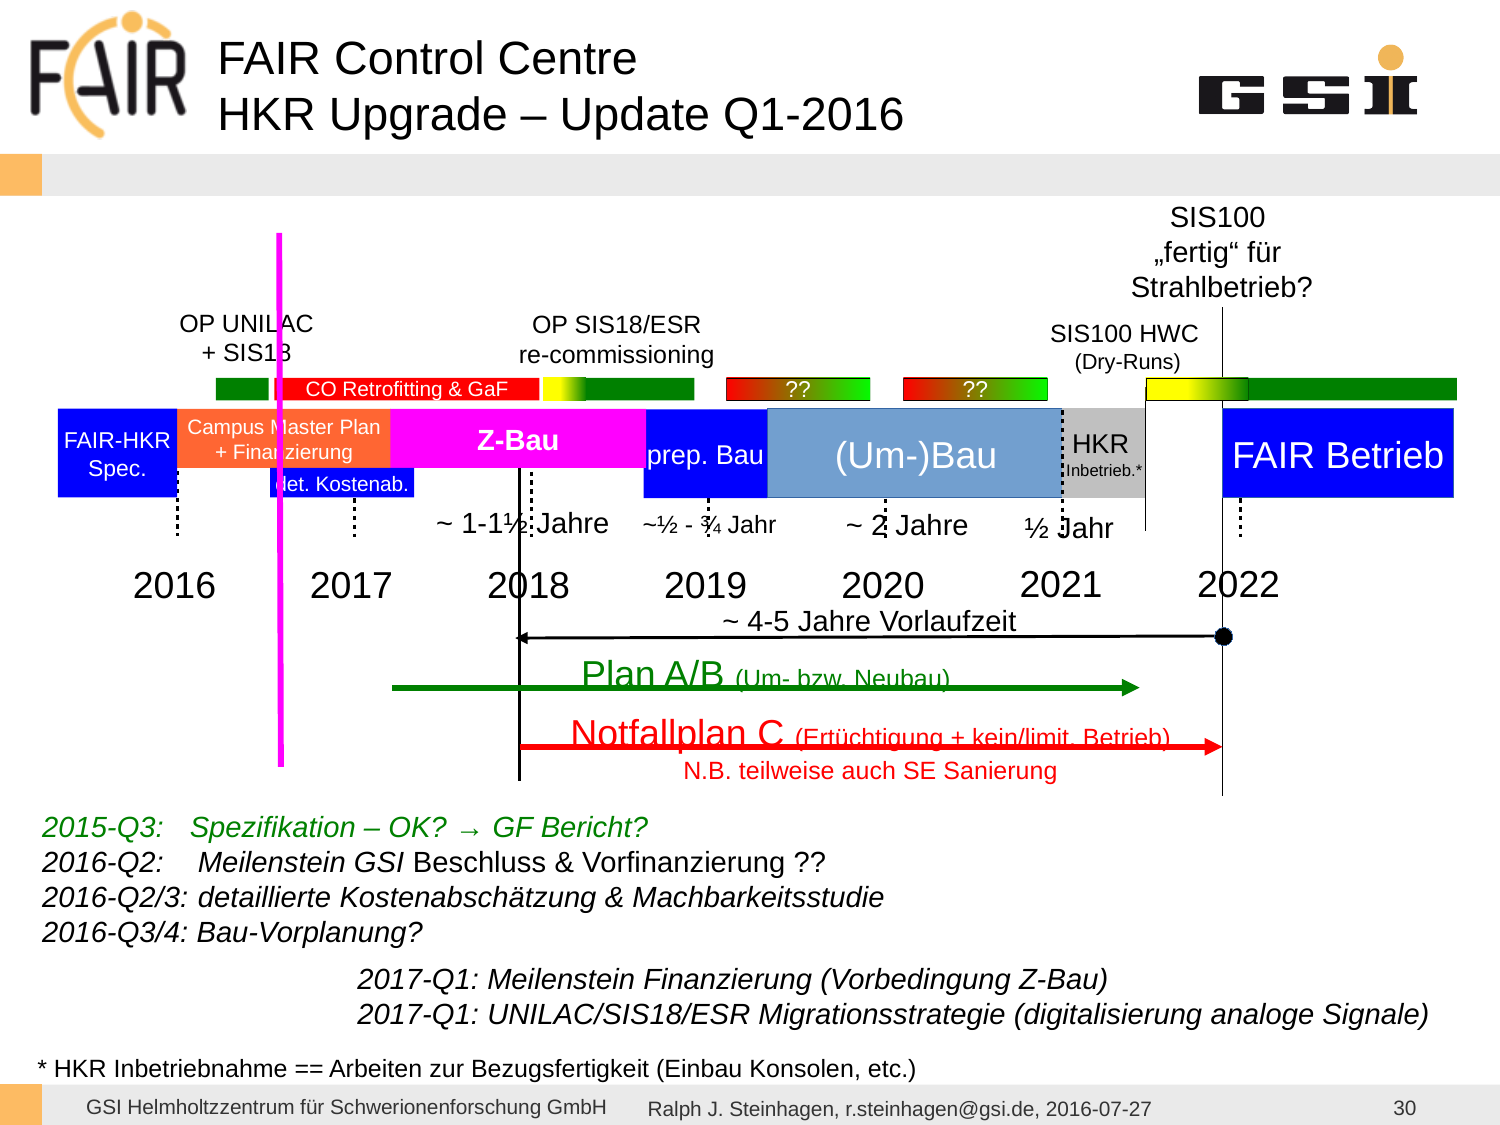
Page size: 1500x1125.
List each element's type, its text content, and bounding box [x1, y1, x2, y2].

picture [1197, 42, 1419, 117]
text_box CO Retrofitting & GaF [283, 377, 540, 401]
text_box prep. Bau [643, 409, 768, 499]
text_box SIS100 „fertig“ für Strahlbetrieb? [1116, 191, 1328, 305]
text_box 2017 [295, 553, 414, 611]
text_box 2018 [521, 590, 591, 611]
text_box OP UNILAC + SIS18 [162, 299, 276, 343]
text_box 2021 [1004, 552, 1123, 610]
text_box 2016 [118, 553, 237, 611]
text_box ~½ - ¾ Jahr [632, 501, 794, 550]
text_box [1145, 377, 1457, 401]
picture [30, 9, 187, 141]
text_box FAIR-HKR Spec. [57, 408, 178, 498]
text_box [215, 377, 269, 401]
text_box 2019 [649, 553, 768, 611]
text_box OP UNILAC + SIS18 [283, 299, 331, 343]
text_box OP SIS18/ESR re-commissioning [430, 301, 804, 344]
text_box ?? [726, 377, 871, 401]
text_box 2020 [826, 553, 945, 611]
text_box 2015-Q3: Spezifikation – OK? → GF Bericht? 2016-Q2: Meilenstein GSI Beschluss & Vorfinanzierung ?? 2016-Q2/3: detaillierte Kostenabschätzung & Machbarkeitsstudie 2016-Q3/4: Bau-Vorplanung? [27, 801, 1003, 920]
text_box 2022 [1182, 552, 1301, 610]
text_box FAIR Betrieb [1222, 408, 1454, 498]
text_box [543, 377, 695, 401]
text_box Campus Master Plan + Finanzierung [178, 408, 276, 468]
text_box FAIR Control Centre HKR Upgrade – Update Q1-2016 [217, 20, 1109, 147]
text_box ½ Jahr [1009, 501, 1146, 550]
text_box det. Kostenab. [283, 467, 415, 498]
text_box ~ 1-1½ Jahre [421, 499, 632, 590]
text_box HKR Inbetrieb.* [1062, 408, 1145, 498]
text_box Z-Bau [390, 408, 647, 468]
text_box ~ 2 Jahre [831, 501, 984, 592]
text_box Campus Master Plan + Finanzierung [283, 408, 390, 467]
text_box SIS100 HWC (Dry-Runs) [1010, 310, 1246, 354]
text_box 2017-Q1: Meilenstein Finanzierung (Vorbedingung Z-Bau) 2017-Q1: UNILAC/SIS18/ESR Migrationsstrategie (digitalisierung analoge Signale) [342, 953, 1482, 1039]
text_box [1214, 627, 1233, 646]
text_box ?? [903, 377, 1048, 401]
text_box (Um-)Bau [767, 408, 1062, 498]
text_box 2018 [472, 590, 518, 611]
text_box * HKR Inbetriebnahme == Arbeiten zur Bezugsfertigkeit (Einbau Konsolen, etc.) [22, 1045, 1483, 1088]
